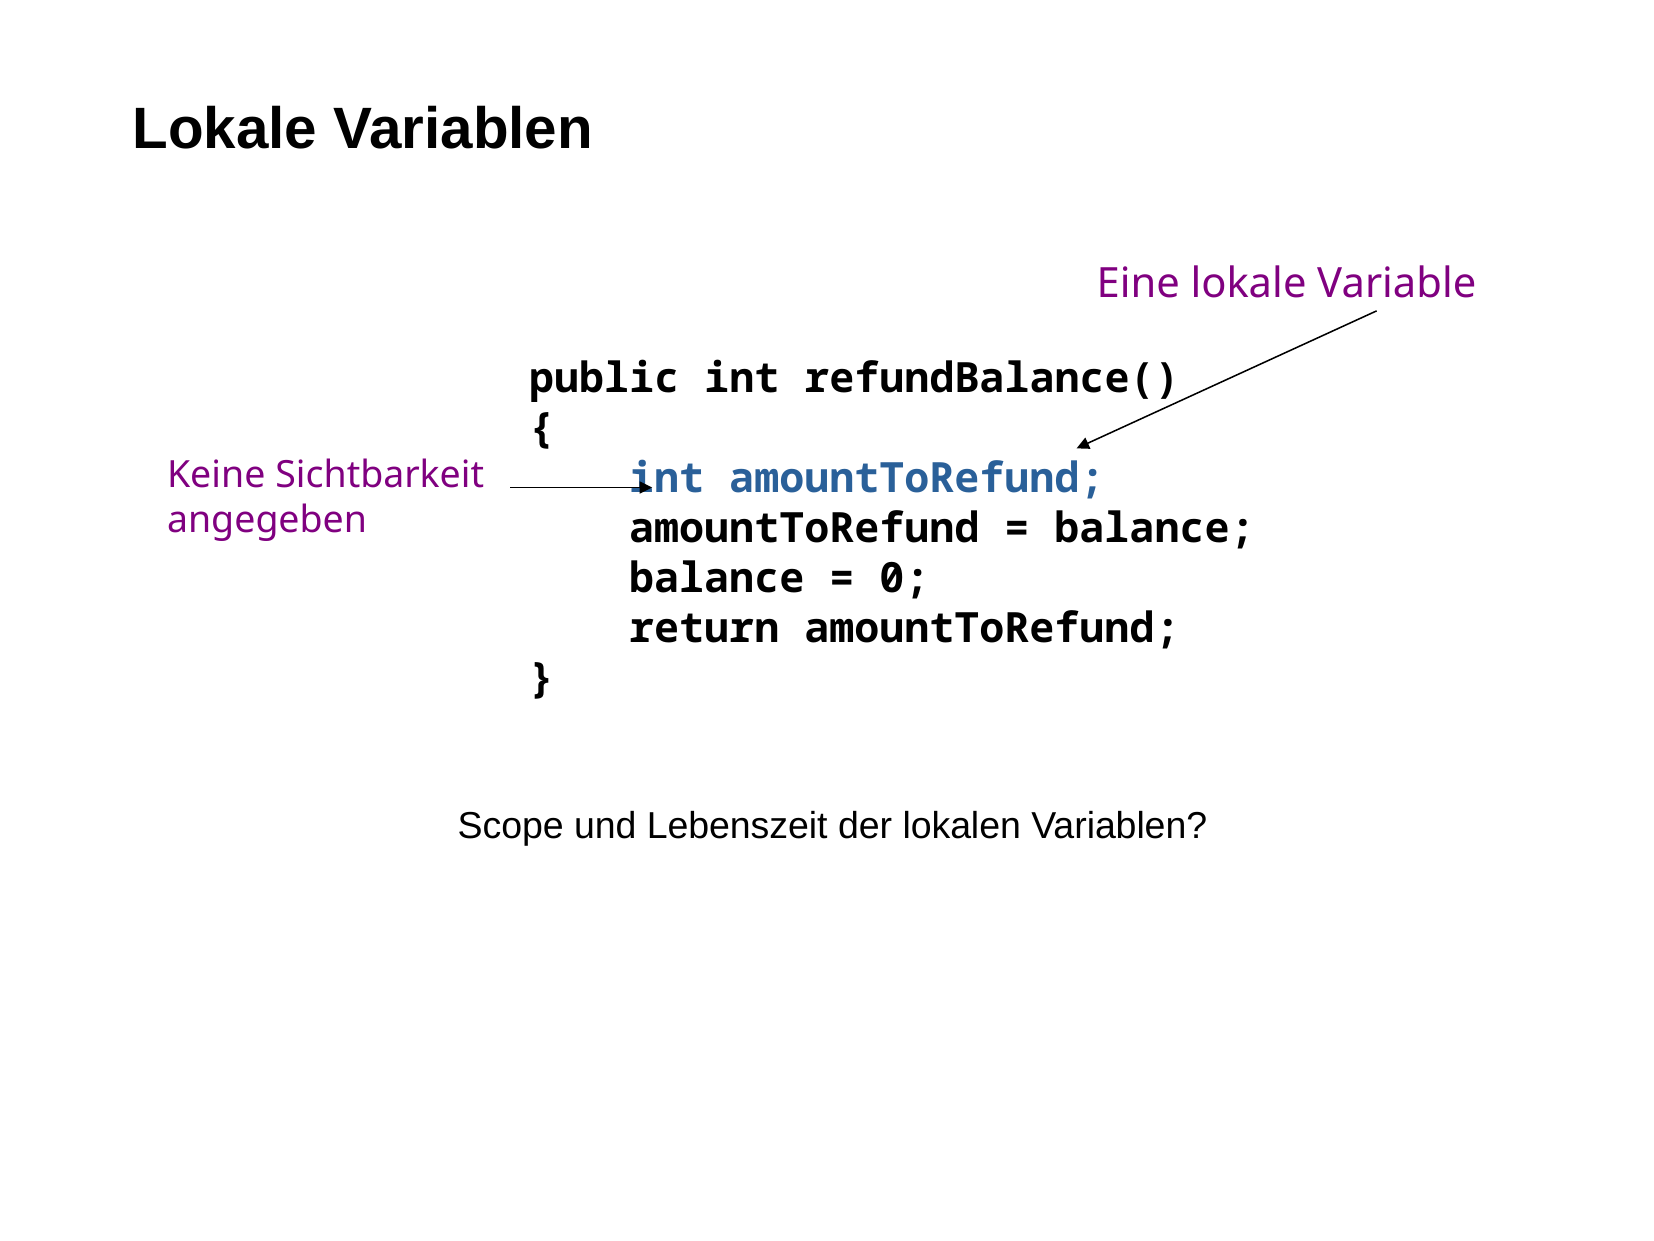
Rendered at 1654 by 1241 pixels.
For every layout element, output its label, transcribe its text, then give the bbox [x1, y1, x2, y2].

text_box Scope und Lebenszeit der lokalen Variablen? [442, 797, 1270, 855]
text_box Eine lokale Variable [1081, 248, 1492, 314]
text_box public int refundBalance() { int amountToRefund; amountToRefund = balance; balance = 0; return amountToRefund; } [514, 343, 1269, 709]
text_box Keine Sichtbarkeit angegeben [152, 442, 500, 548]
text_box Lokale Variablen [118, 88, 1536, 178]
